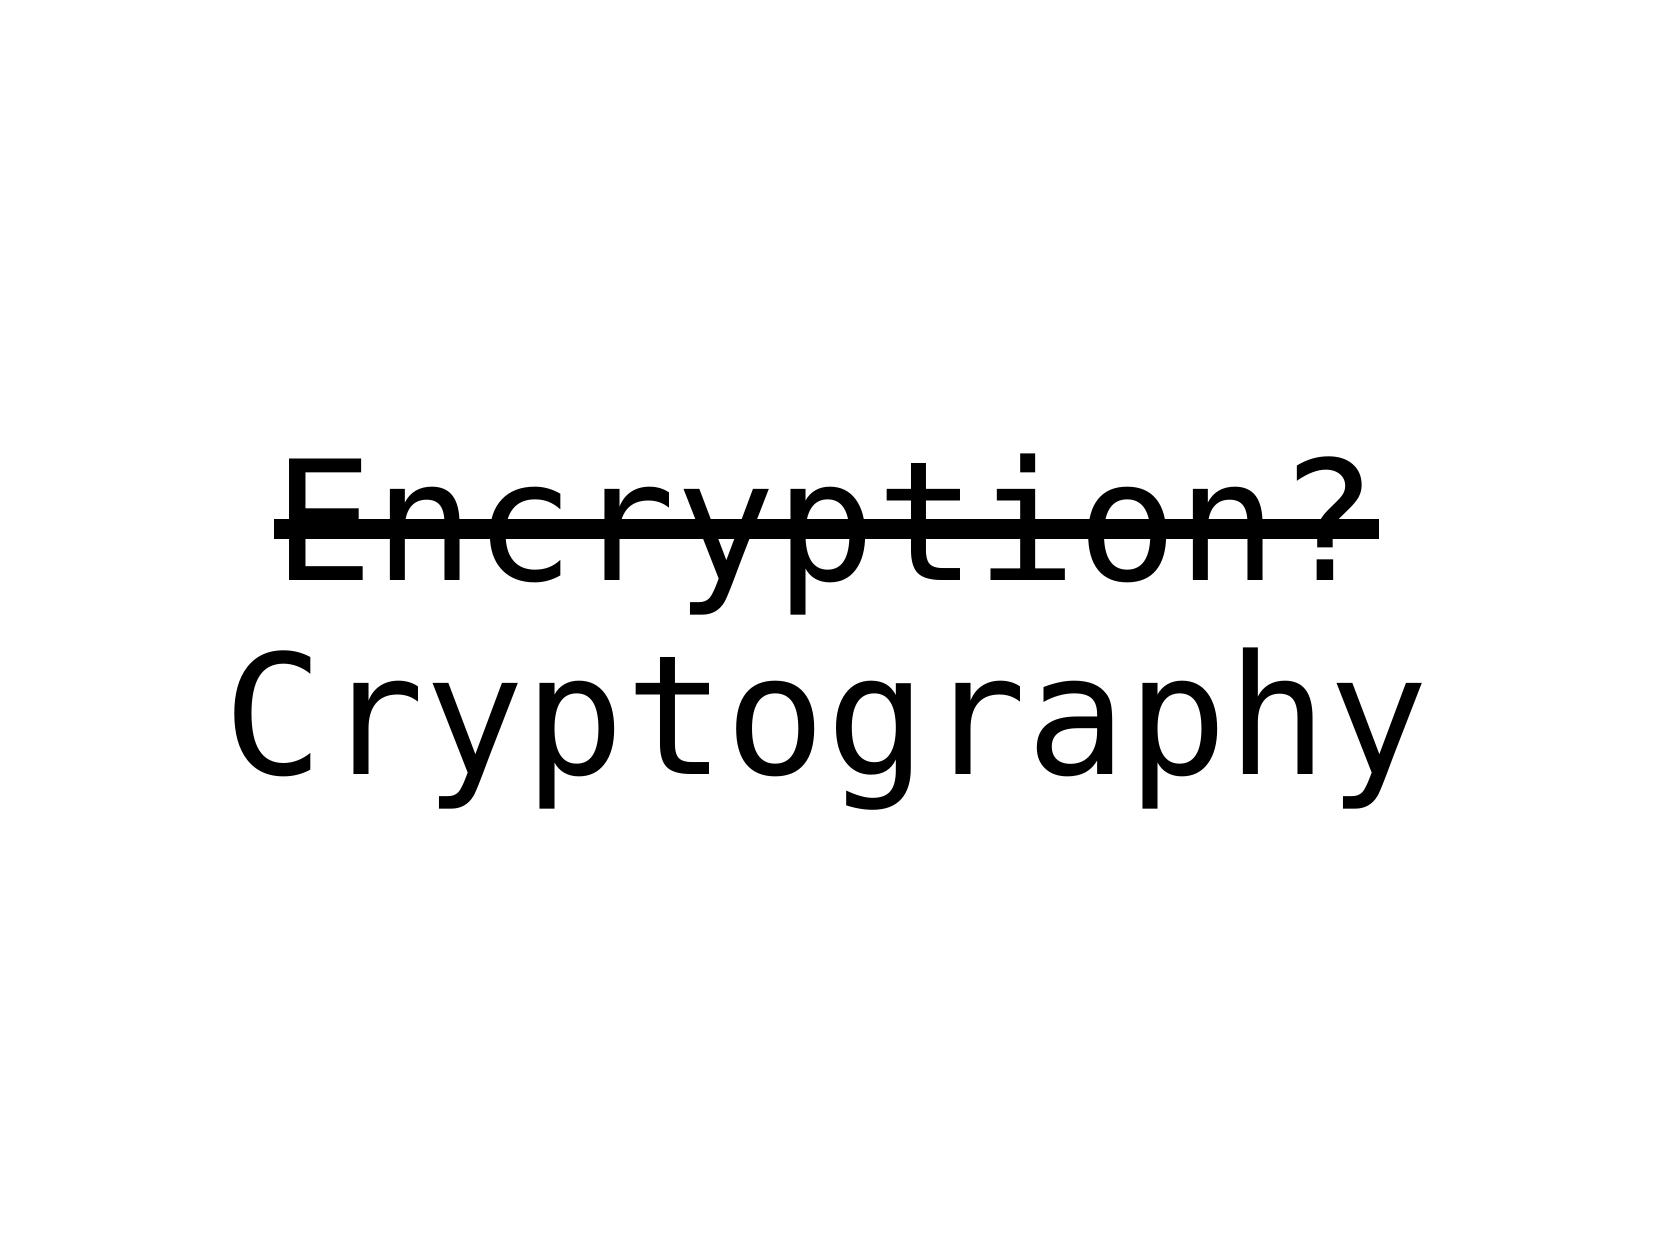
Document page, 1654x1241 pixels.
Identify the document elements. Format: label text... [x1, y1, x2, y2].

title Encryption? Cryptography [82, 426, 1571, 815]
